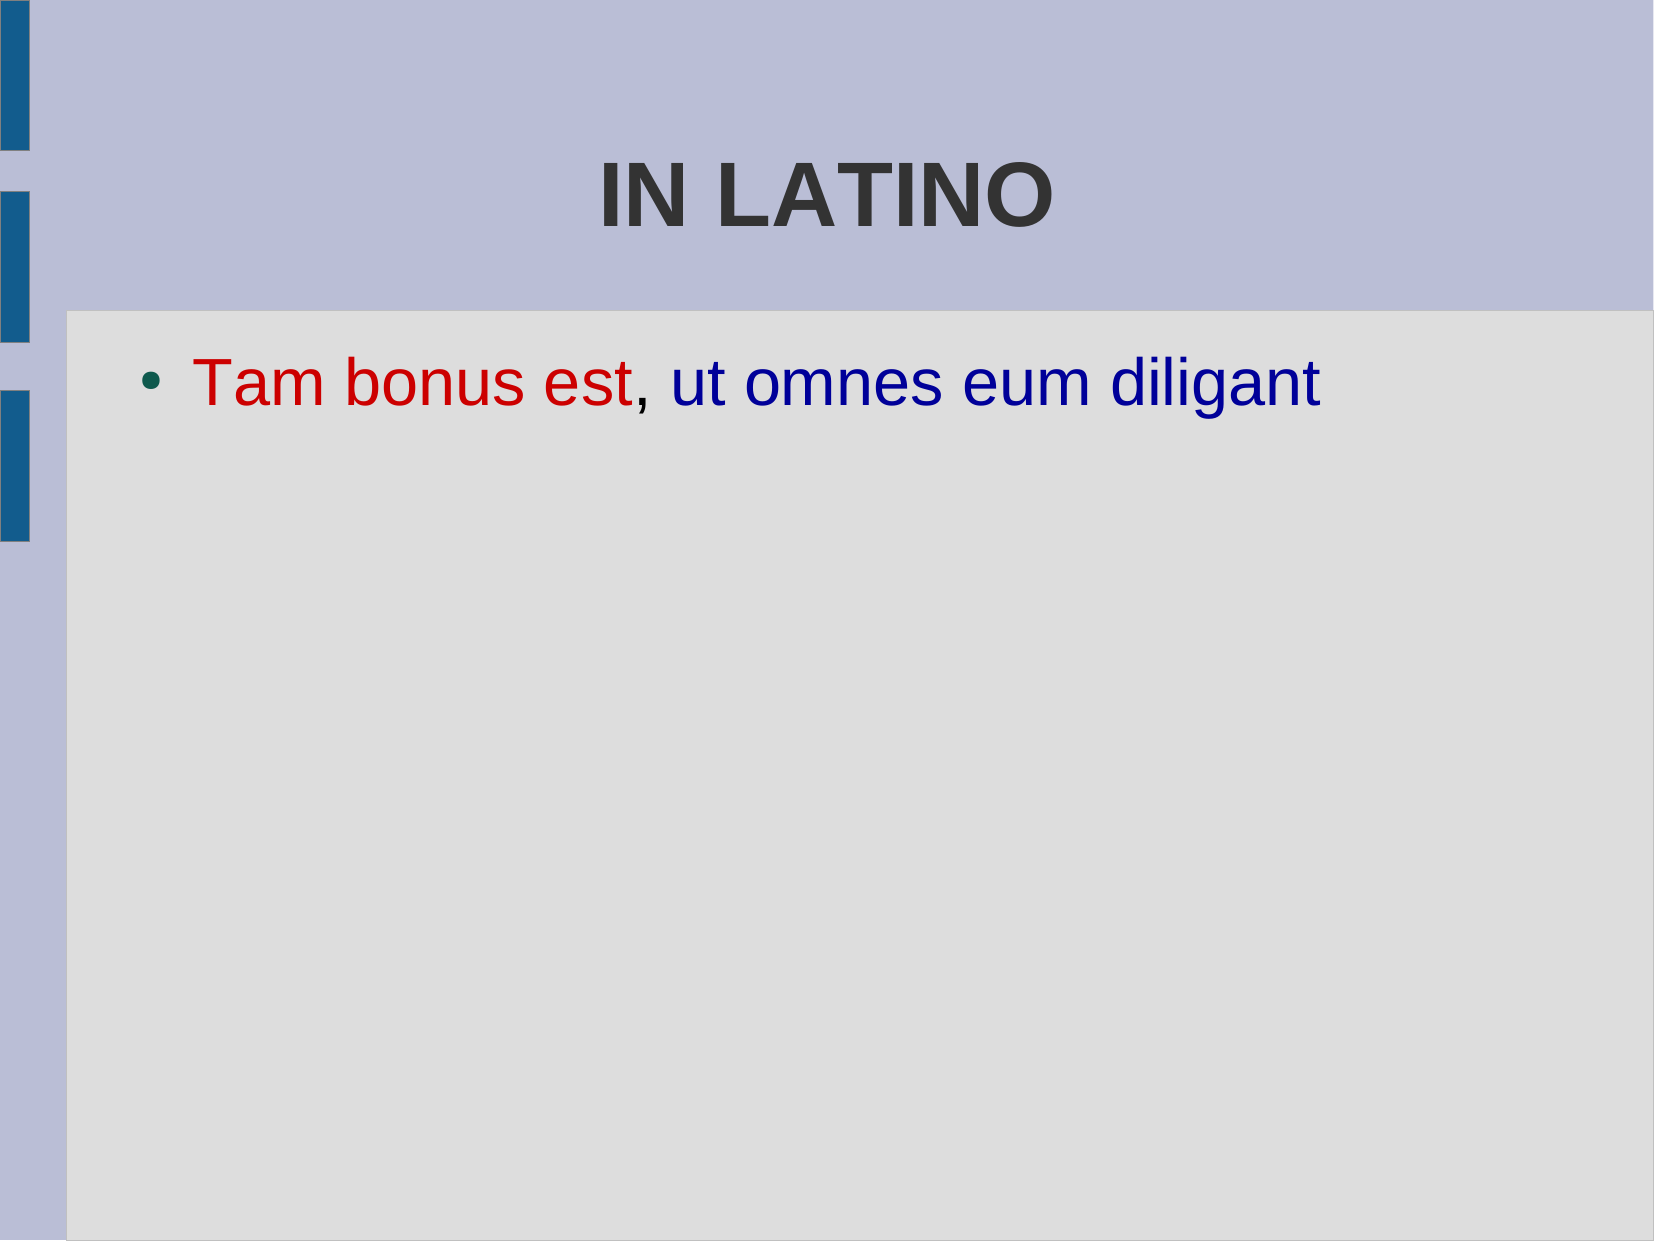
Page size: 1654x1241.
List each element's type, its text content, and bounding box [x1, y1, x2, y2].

title IN LATINO [121, 91, 1534, 299]
list Tam bonus est, ut omnes eum diligant [121, 344, 1534, 1127]
